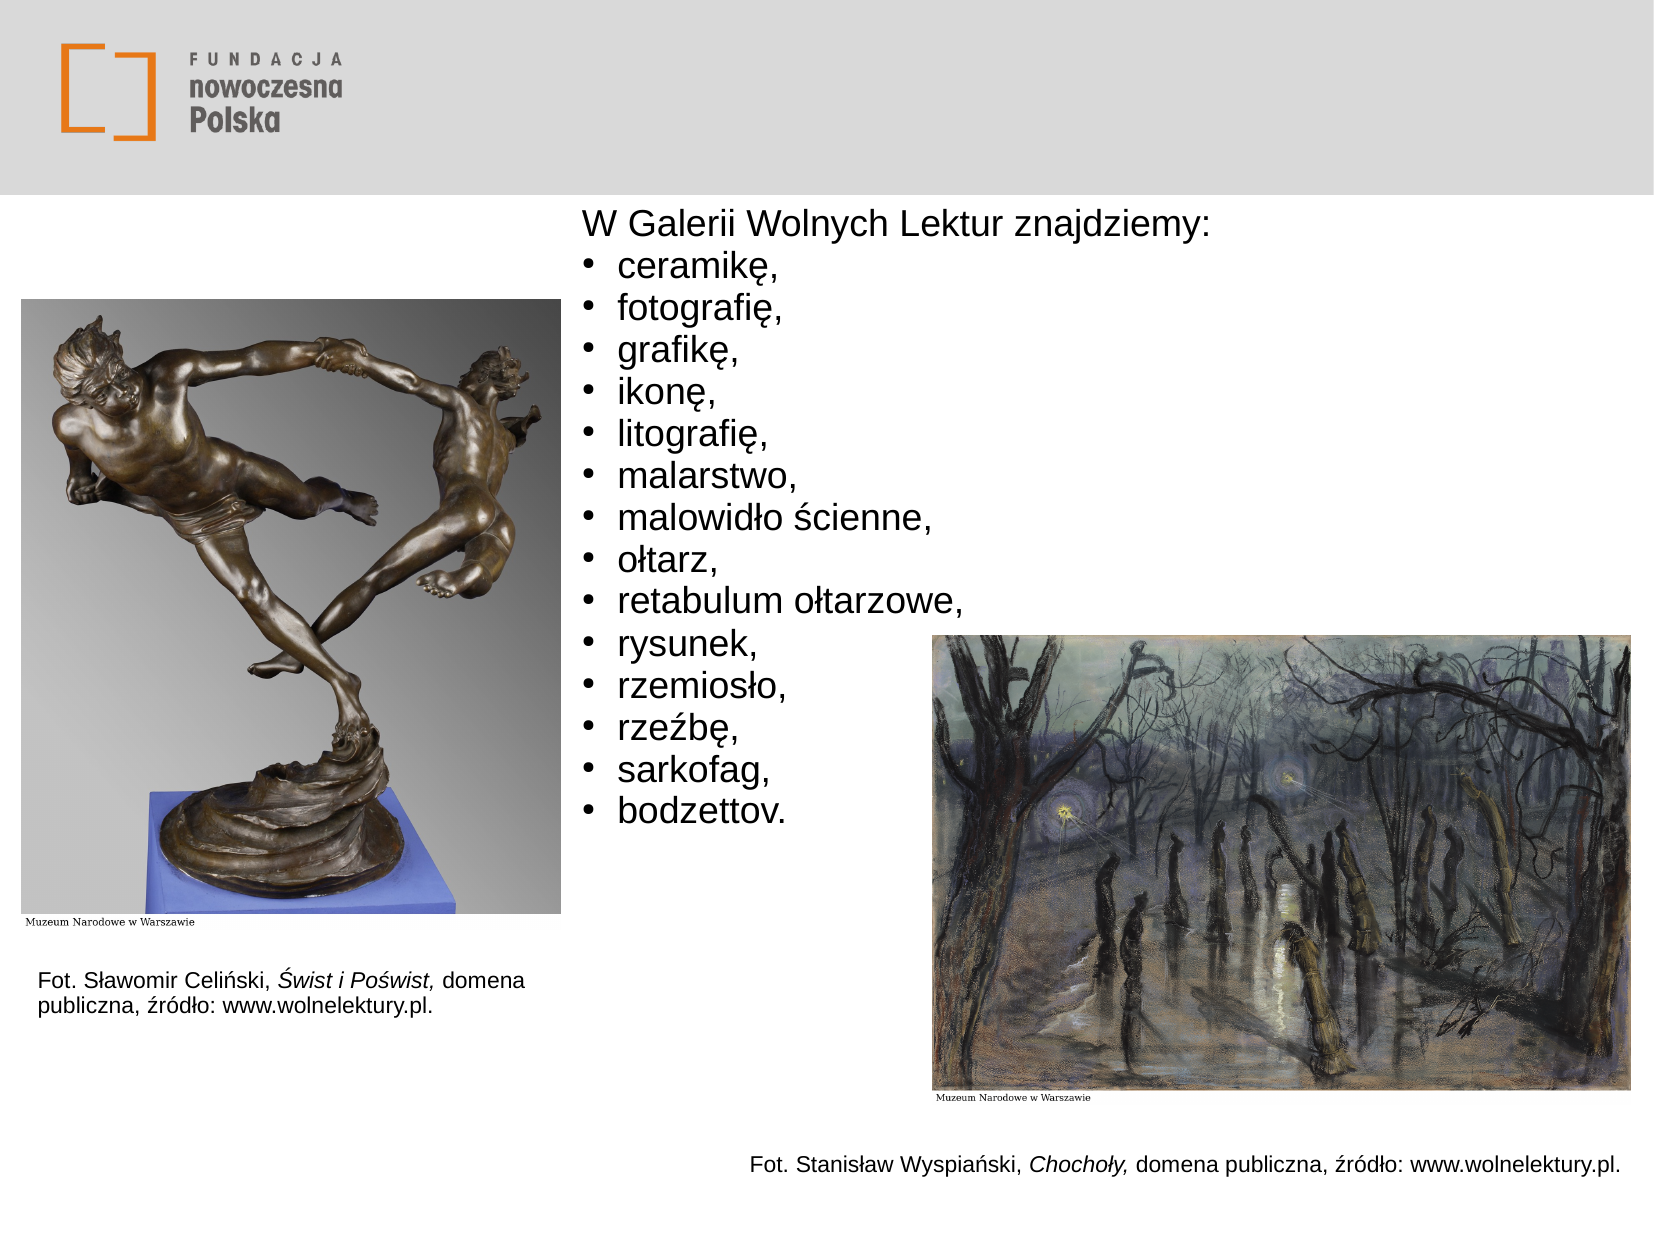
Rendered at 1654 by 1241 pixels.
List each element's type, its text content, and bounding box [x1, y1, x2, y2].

text_box [0, 0, 1654, 195]
picture [21, 299, 561, 930]
picture [932, 635, 1631, 1105]
text_box Fot. Sławomir Celiński, Świst i Poświst, domena publiczna, źródło: www.wolnelektury.pl. [22, 960, 557, 1064]
picture [58, 34, 345, 154]
text_box W Galerii Wolnych Lektur znajdziemy: ceramikę, fotografię, grafikę, ikonę, litografię, malarstwo, malowidło ścienne, ołtarz, retabulum ołtarzowe, rysunek, rzemiosło, rzeźbę, sarkofag, bodzettov. [567, 194, 1227, 882]
text_box Fot. Stanisław Wyspiański, Chochoły, domena publiczna, źródło: www.wolnelektury.pl. [734, 1144, 1637, 1185]
